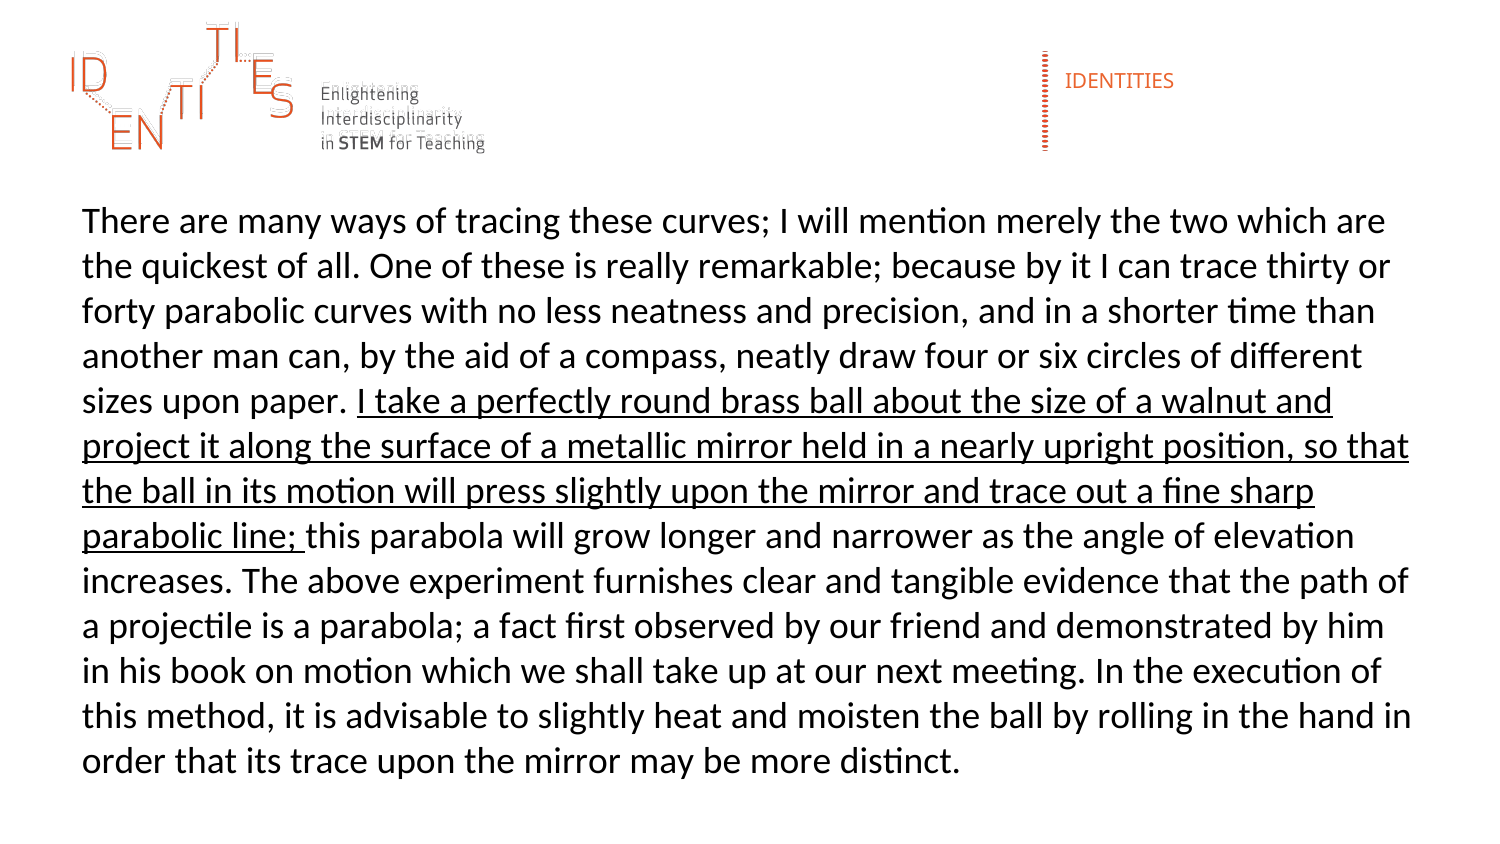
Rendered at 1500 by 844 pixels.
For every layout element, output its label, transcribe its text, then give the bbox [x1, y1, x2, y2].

picture [1042, 51, 1051, 151]
picture [71, 18, 485, 157]
text_box There are many ways of tracing these curves; I will mention merely the two which are the quickest of all. One of these is really remarkable; because by it I can trace thirty or forty parabolic curves with no less neatness and precision, and in a shorter time than another man can, by the aid of a compass, neatly draw four or six circles of different sizes upon paper. I take a perfectly round brass ball about the size of a walnut and project it along the surface of a metallic mirror held in a nearly upright position, so that the ball in its motion will press slightly upon the mirror and trace out a fine sharp parabolic line; this parabola will grow longer and narrower as the angle of elevation increases. The above experiment furnishes clear and tangible evidence that the path of a projectile is a parabola; a fact first observed by our friend and demonstrated by him in his book on motion which we shall take up at our next meeting. In the execution of this method, it is advisable to slightly heat and moisten the ball by rolling in the hand in order that its trace upon the mirror may be more distinct. [66, 188, 1434, 794]
text_box IDENTITIES [1050, 60, 1472, 121]
